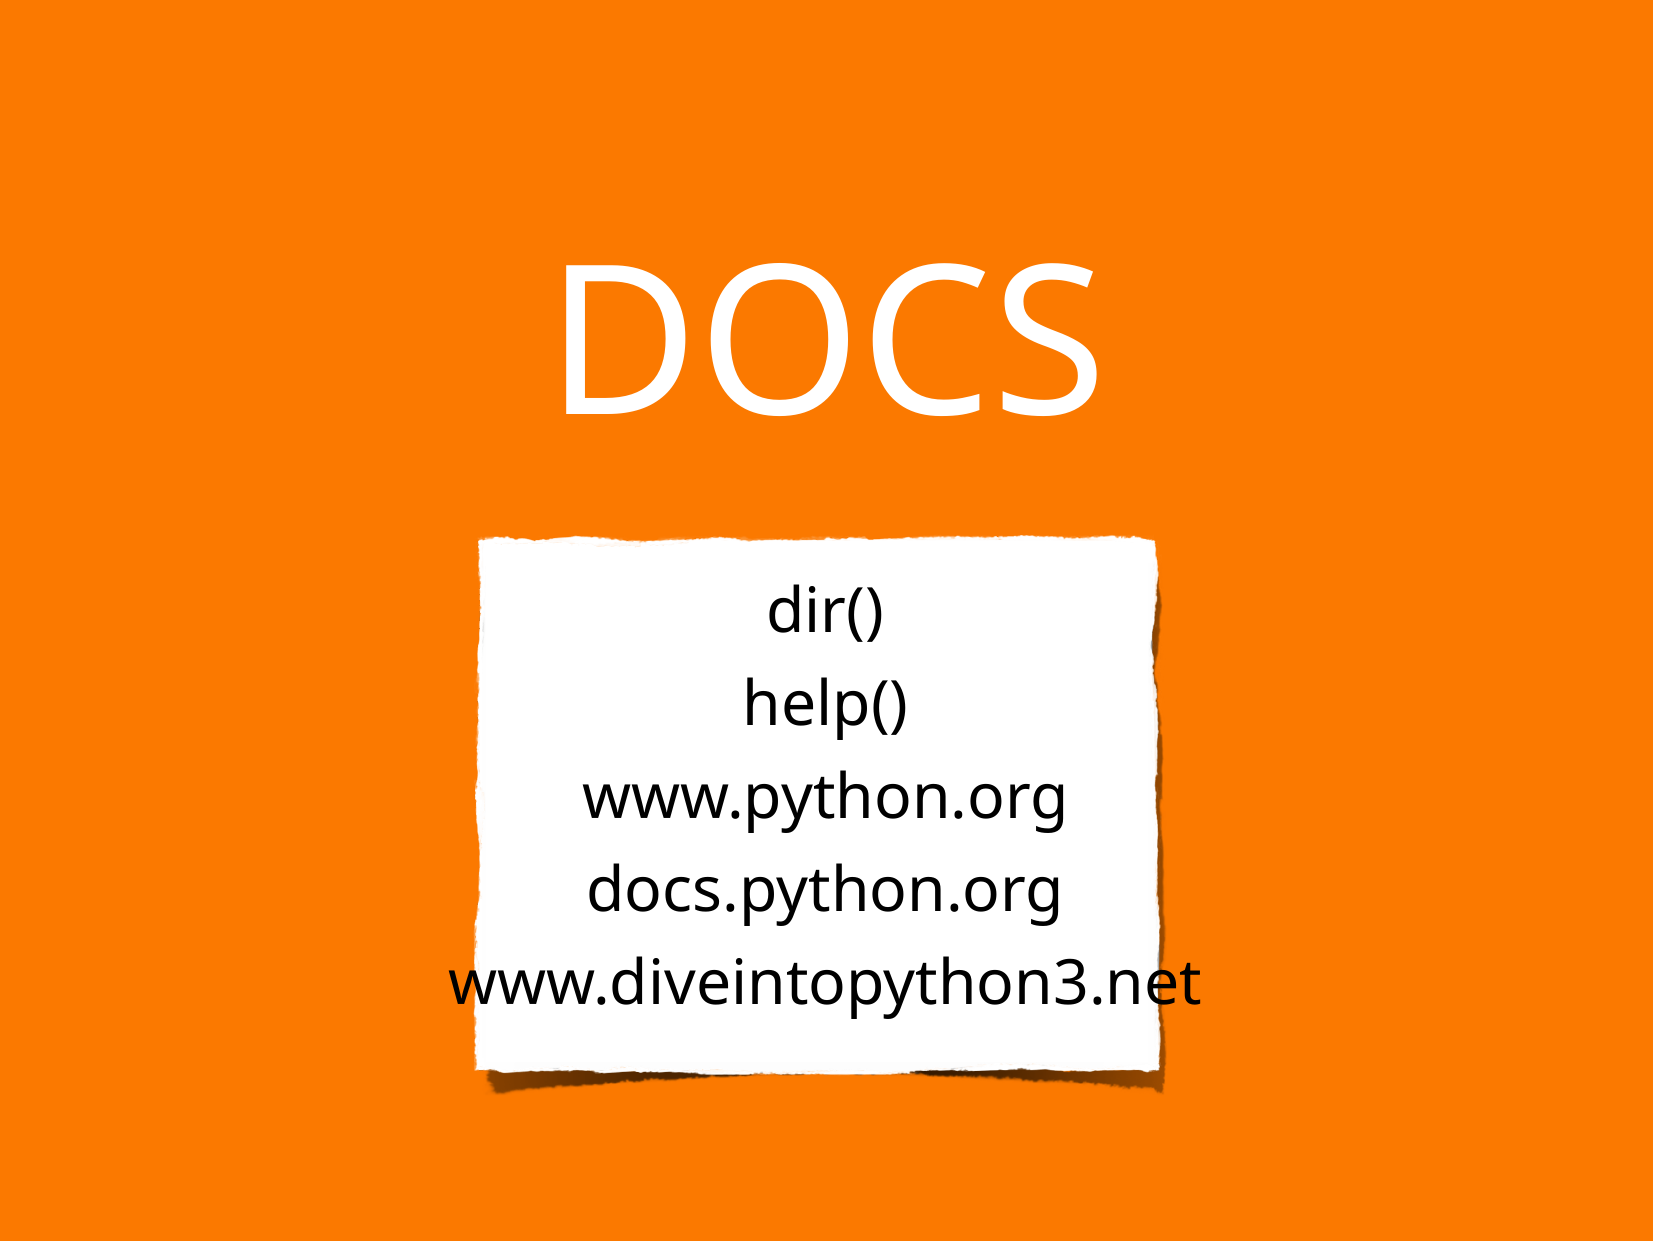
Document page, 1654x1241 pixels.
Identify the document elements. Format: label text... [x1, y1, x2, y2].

text_box www.diveintopython3.net [0, 934, 1652, 1027]
text_box help() [0, 655, 1652, 747]
text_box docs.python.org [0, 841, 1652, 934]
text_box DOCS [0, 185, 1653, 451]
text_box www.python.org [0, 747, 1652, 841]
text_box dir() [0, 562, 1652, 655]
picture [470, 1027, 1167, 1096]
picture [470, 528, 1167, 562]
